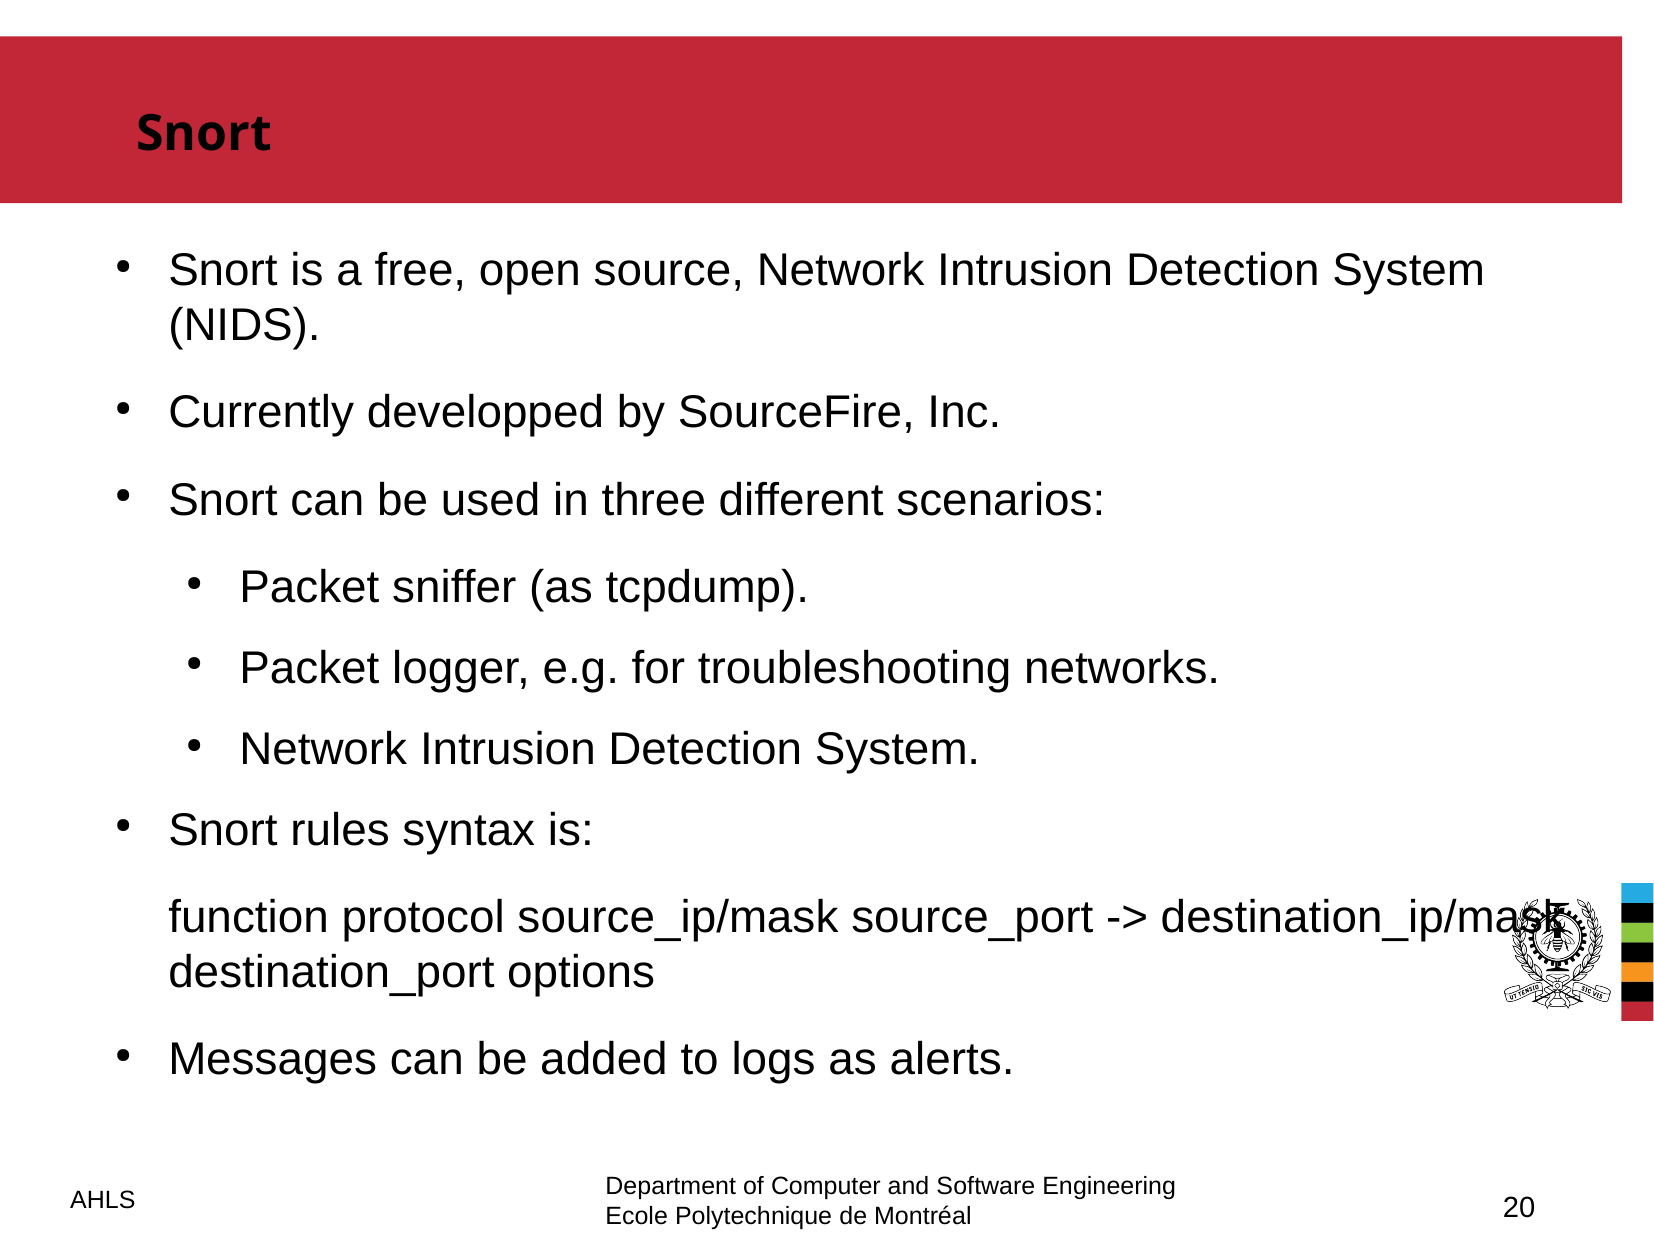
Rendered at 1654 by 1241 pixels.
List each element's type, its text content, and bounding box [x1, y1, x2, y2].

picture [1615, 883, 1654, 1021]
list Snort is a free, open source, Network Intrusion Detection System (NIDS). Currently developped by SourceFire, Inc. Snort can be used in three different scenarios: Packet sniffer (as tcpdump). Packet logger, e.g. for troubleshooting networks. Network Intrusion Detection System. Snort rules syntax is: function protocol source_ip/mask source_port -> destination_ip/mask destination_port options Messages can be added to logs as alerts. [82, 232, 1615, 1163]
title Snort [103, 62, 1602, 168]
